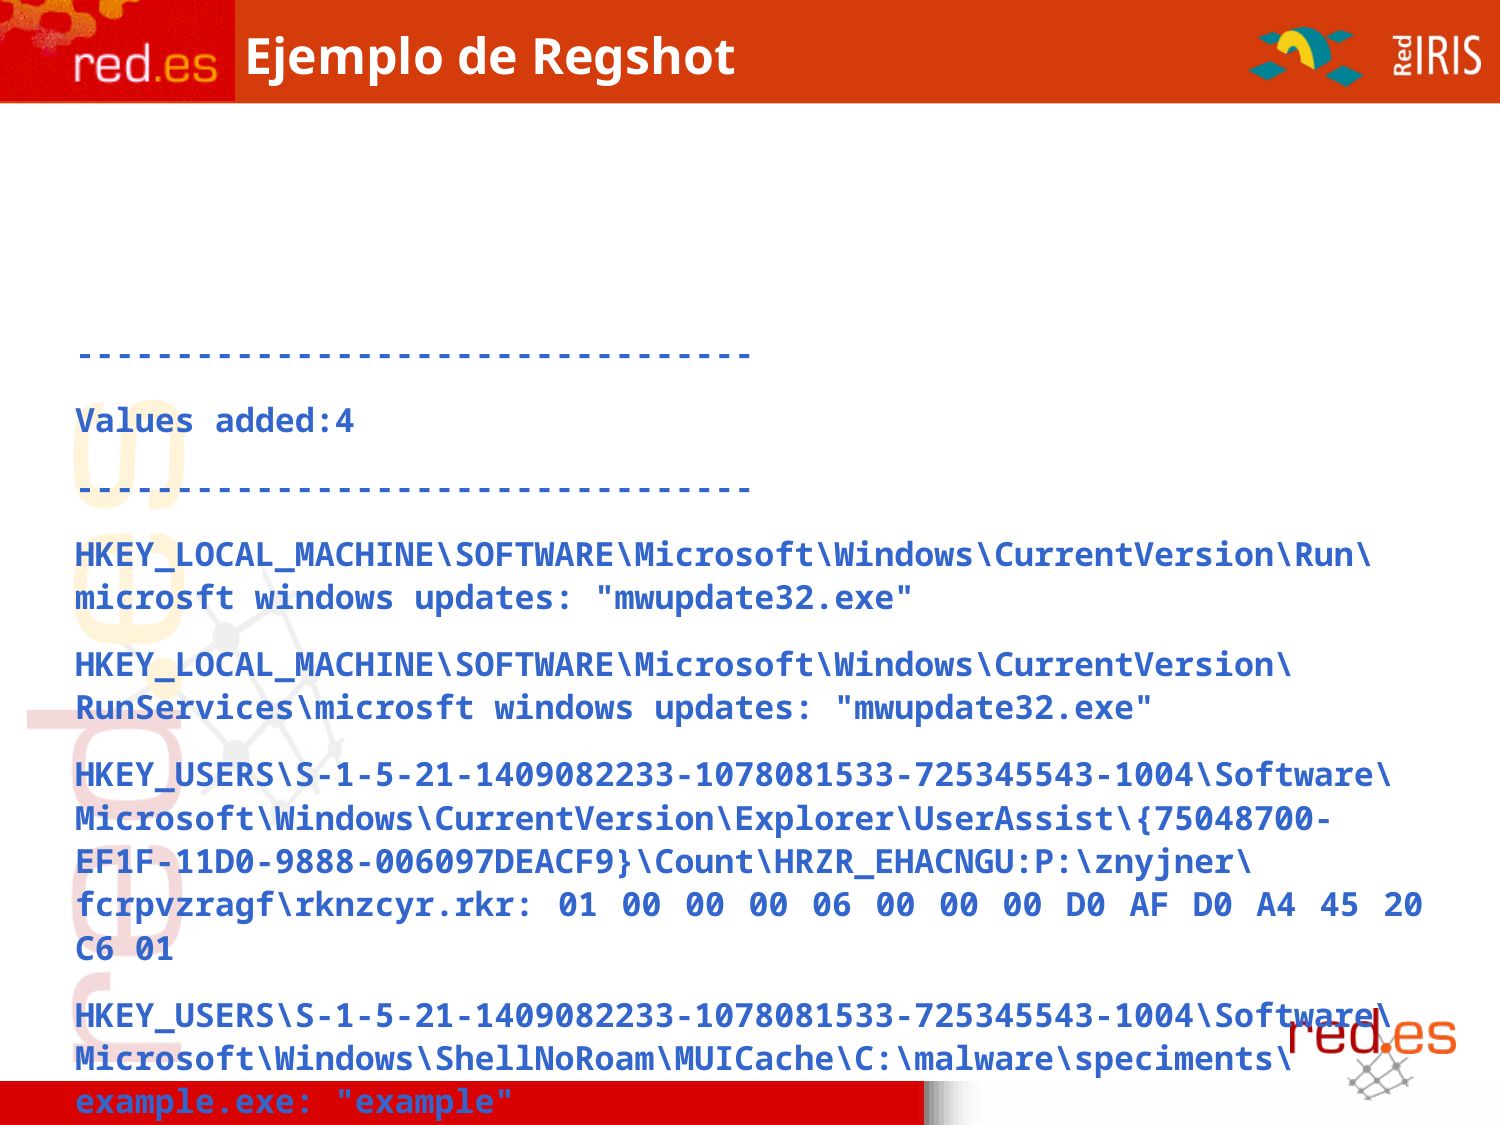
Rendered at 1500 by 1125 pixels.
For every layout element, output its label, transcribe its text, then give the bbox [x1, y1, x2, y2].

picture [180, 1011, 188, 1023]
list ---------------------------------- Values added:4 ---------------------------------- HKEY_LOCAL_MACHINE\SOFTWARE\Microsoft\Windows\CurrentVersion\Run\microsft windows updates: "mwupdate32.exe" HKEY_LOCAL_MACHINE\SOFTWARE\Microsoft\Windows\CurrentVersion\RunServices\microsft windows updates: "mwupdate32.exe" HKEY_USERS\S-1-5-21-1409082233-1078081533-725345543-1004\Software\Microsoft\Windows\CurrentVersion\Explorer\UserAssist\{75048700-EF1F-11D0-9888-006097DEACF9}\Count\HRZR_EHACNGU:P:\znyjner\fcrpvzragf\rknzcyr.rkr: 01 00 00 00 06 00 00 00 D0 AF D0 A4 45 20 C6 01 HKEY_USERS\S-1-5-21-1409082233-1078081533-725345543-1004\Software\Microsoft\Windows\ShellNoRoam\MUICache\C:\malware\speciments\example.exe: "example" [75, 262, 1426, 1011]
picture [200, 1055, 208, 1062]
picture [321, 1055, 327, 1062]
picture [0, 0, 235, 101]
title Ejemplo de Regshot [244, 0, 1412, 121]
picture [160, 1055, 168, 1062]
picture [1412, 27, 1481, 87]
picture [27, 400, 345, 1062]
picture [0, 1008, 1500, 1125]
